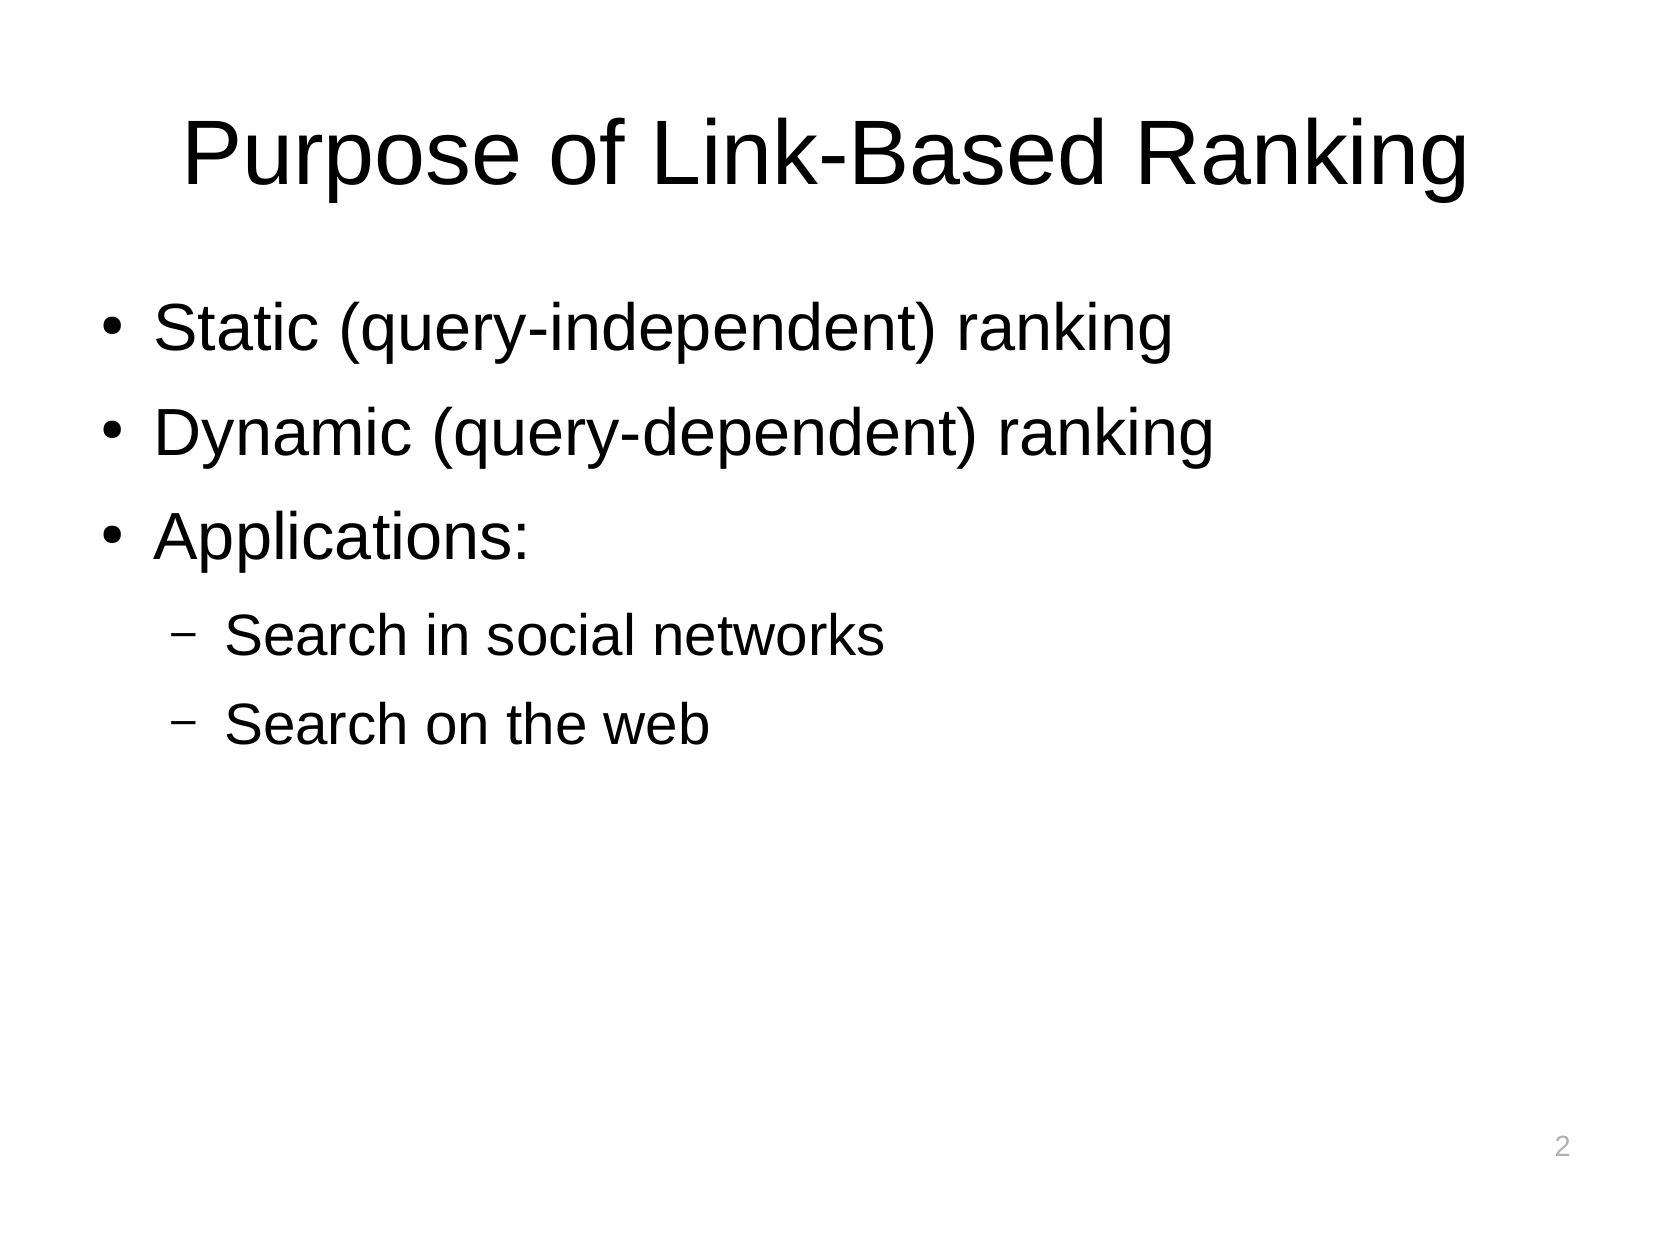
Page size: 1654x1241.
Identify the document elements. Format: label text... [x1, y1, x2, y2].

title Purpose of Link-Based Ranking [82, 49, 1571, 257]
list Static (query-independent) ranking Dynamic (query-dependent) ranking Applications: Search in social networks Search on the web [82, 290, 1571, 1010]
